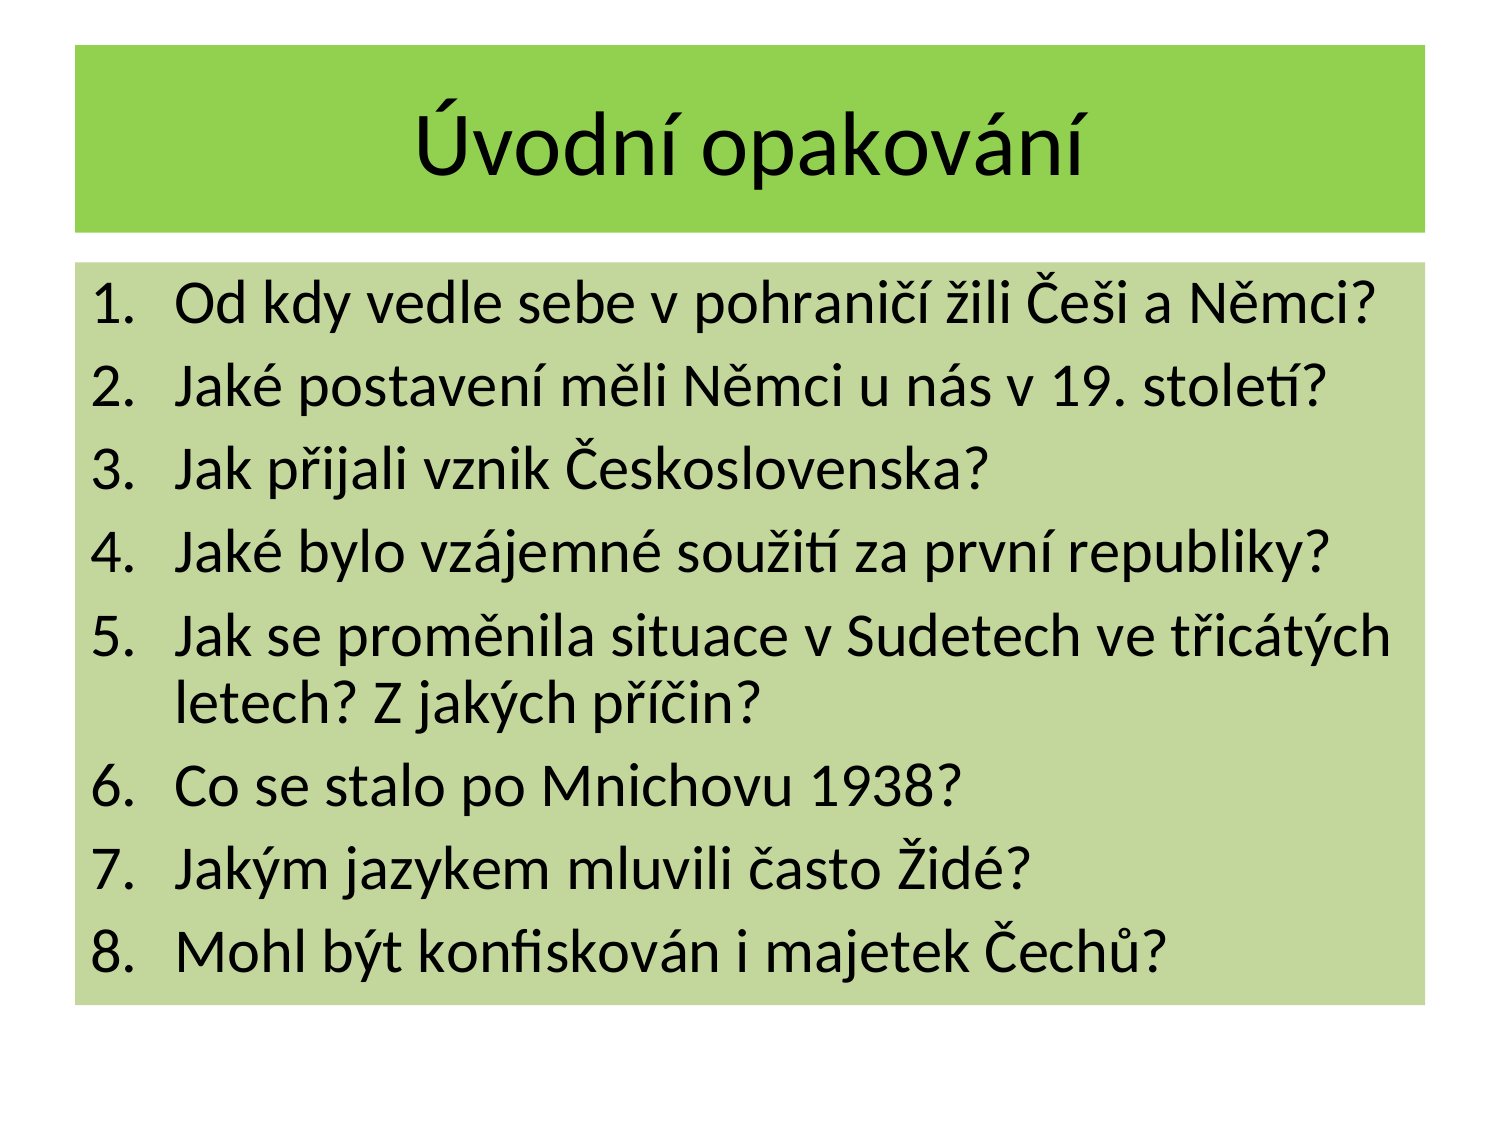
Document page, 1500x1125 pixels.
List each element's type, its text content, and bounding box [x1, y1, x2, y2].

list Od kdy vedle sebe v pohraničí žili Češi a Němci? Jaké postavení měli Němci u nás v 19. století? Jak přijali vznik Československa? Jaké bylo vzájemné soužití za první republiky? Jak se proměnila situace v Sudetech ve třicátých letech? Z jakých příčin? Co se stalo po Mnichovu 1938? Jakým jazykem mluvili často Židé? Mohl být konfiskován i majetek Čechů? [75, 262, 1426, 1006]
title Úvodní opakování [75, 45, 1426, 233]
